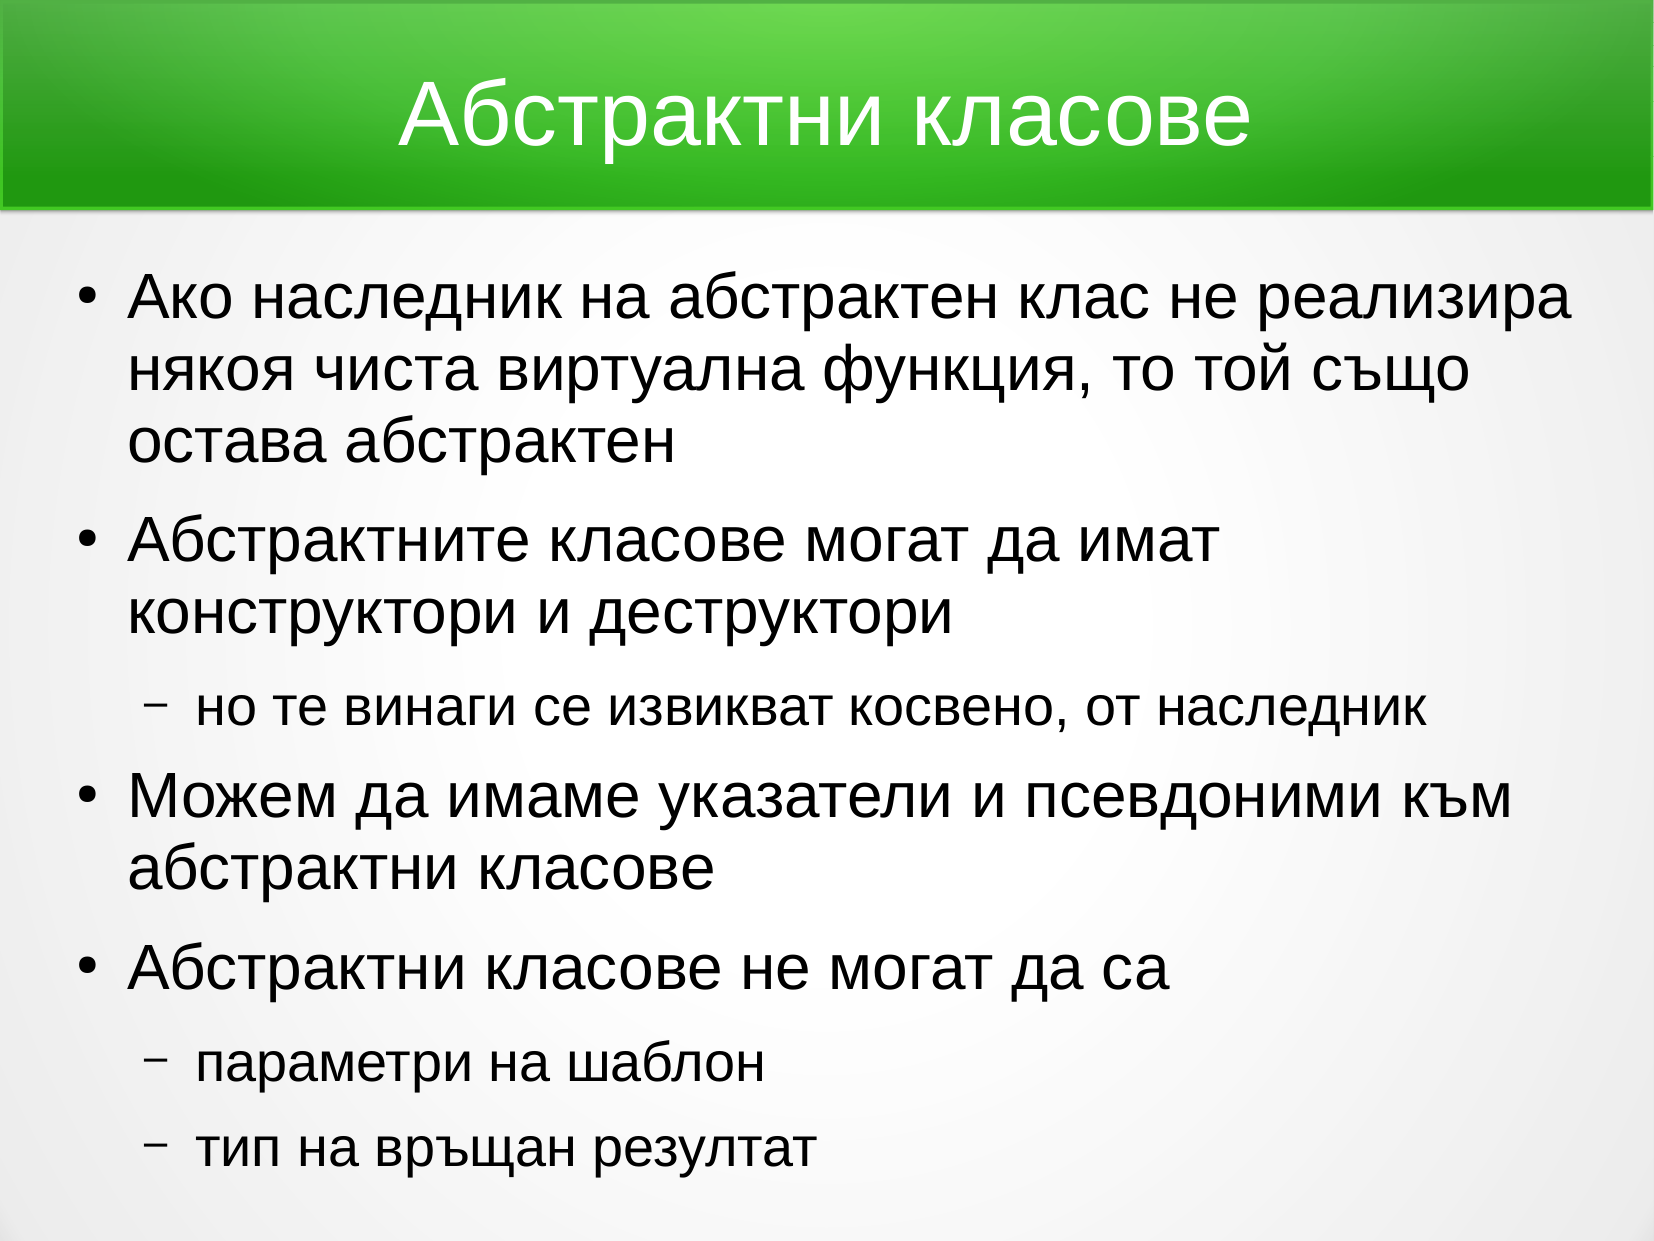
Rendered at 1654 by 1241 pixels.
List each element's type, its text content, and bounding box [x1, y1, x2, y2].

list Ако наследник на абстрактен клас не реализира някоя чиста виртуална функция, то той също остава абстрактен Абстрактните класове могат да имат конструктори и деструктори но те винаги се извикват косвено, от наследник Можем да имаме указатели и псевдоними към абстрактни класове Абстрактни класове не могат да са параметри на шаблон тип на връщан резултат [59, 261, 1595, 1182]
title Абстрактни класове [82, 49, 1571, 179]
